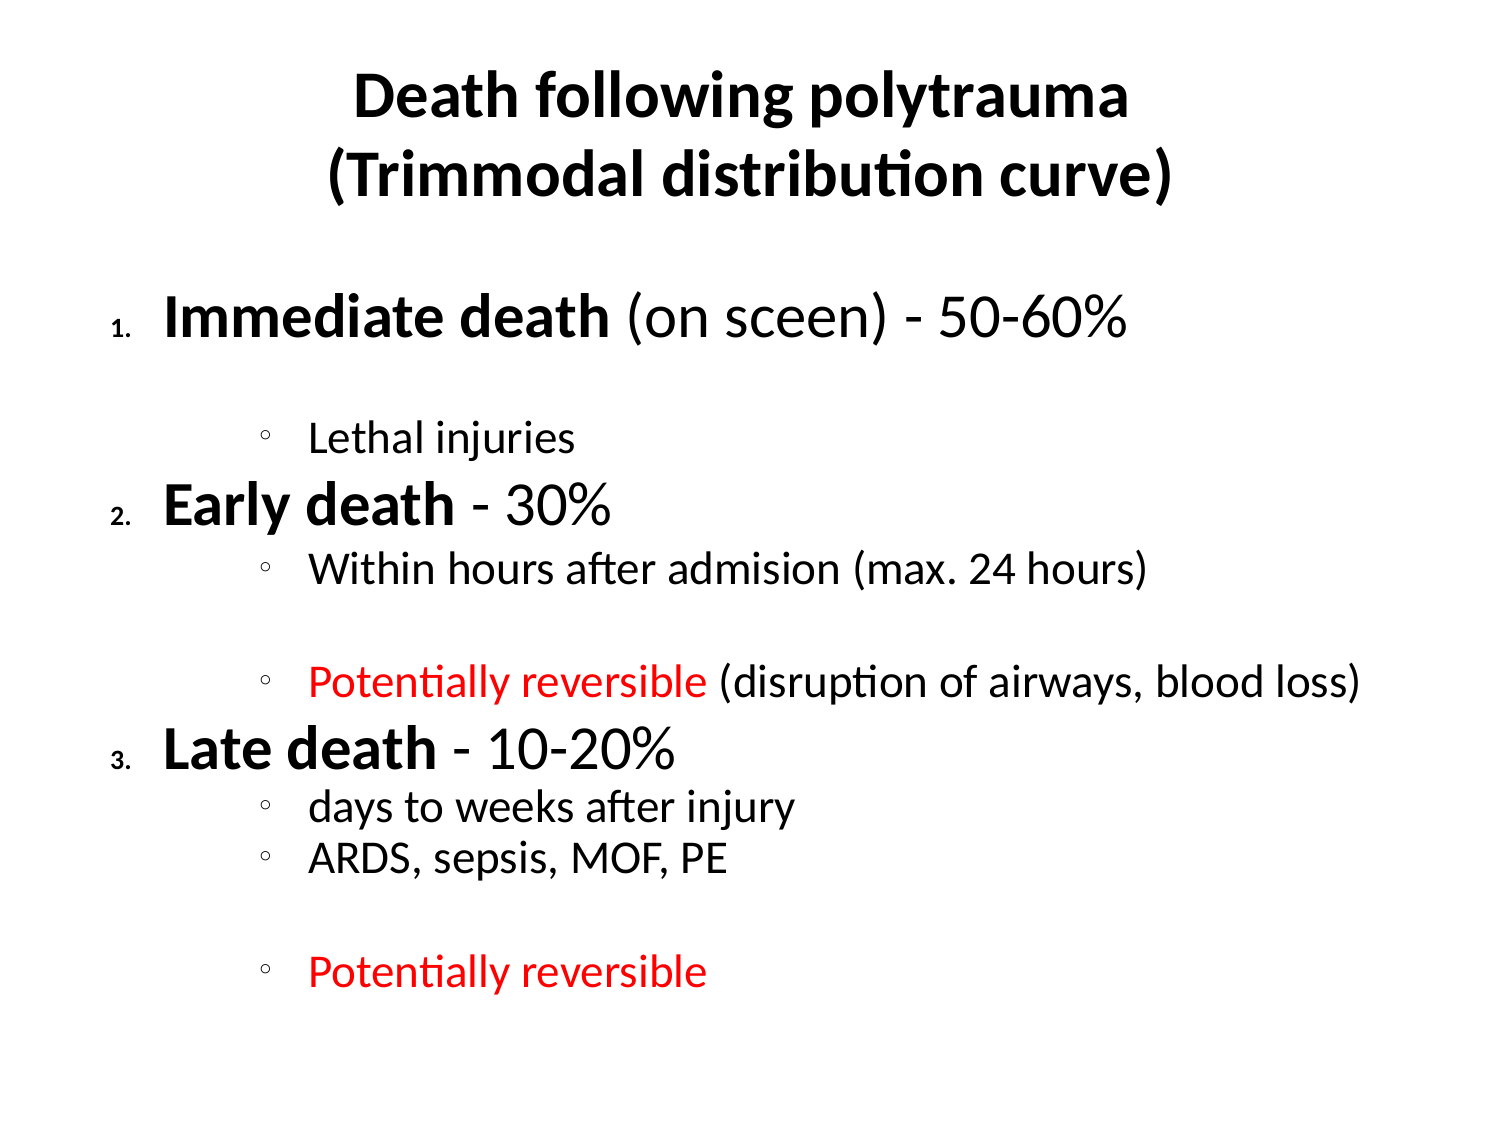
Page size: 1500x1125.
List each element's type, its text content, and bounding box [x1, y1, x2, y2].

list Immediate death (on sceen) - 50-60% Lethal injuries Early death - 30% Within hours after admision (max. 24 hours) Potentially reversible (disruption of airways, blood loss) Late death - 10-20% days to weeks after injury ARDS, sepsis, MOF, PE Potentially reversible [75, 263, 1425, 1006]
title Death following polytrauma (Trimmodal distribution curve) [75, 50, 1425, 189]
